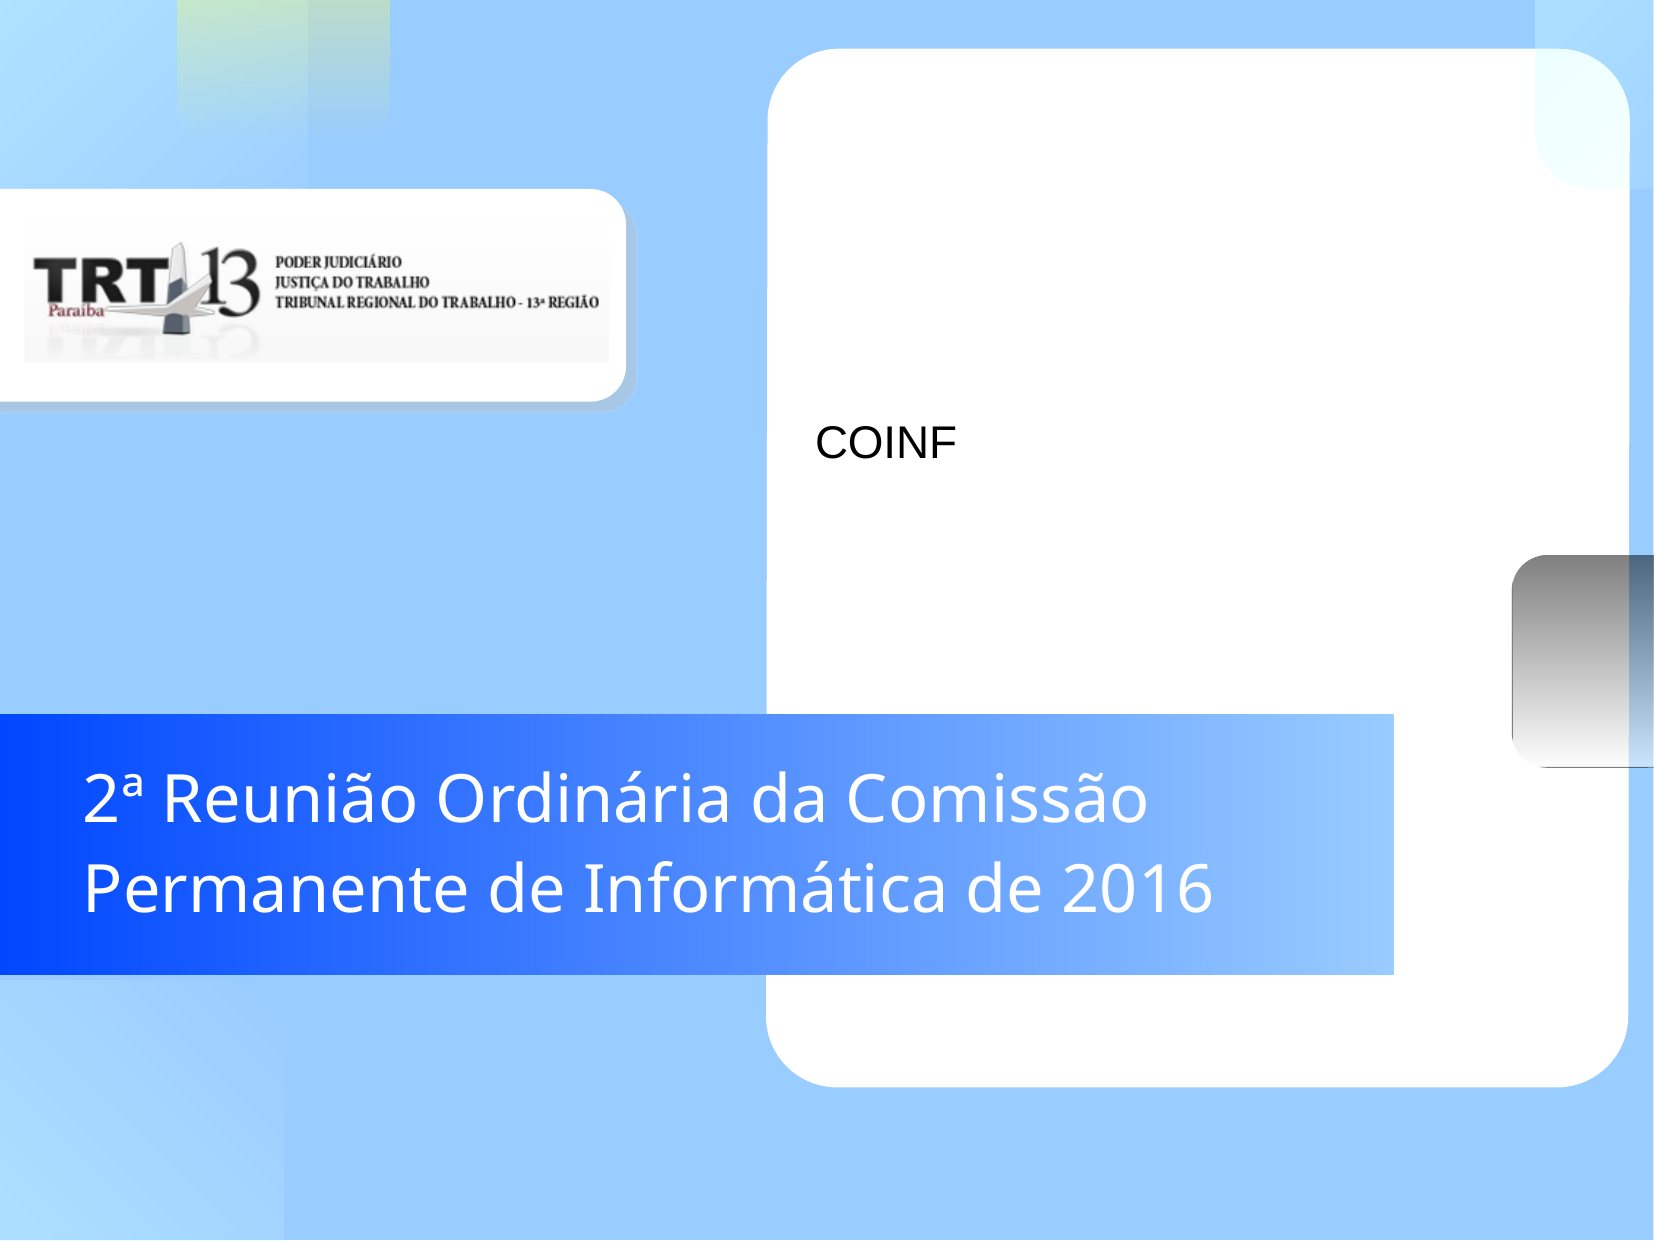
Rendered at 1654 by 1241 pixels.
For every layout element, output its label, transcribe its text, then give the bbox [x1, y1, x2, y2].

title 2ª Reunião Ordinária da Comissão Permanente de Informática de 2016 [82, 734, 1312, 949]
picture [23, 218, 609, 365]
subtitle COINF [814, 318, 1571, 566]
